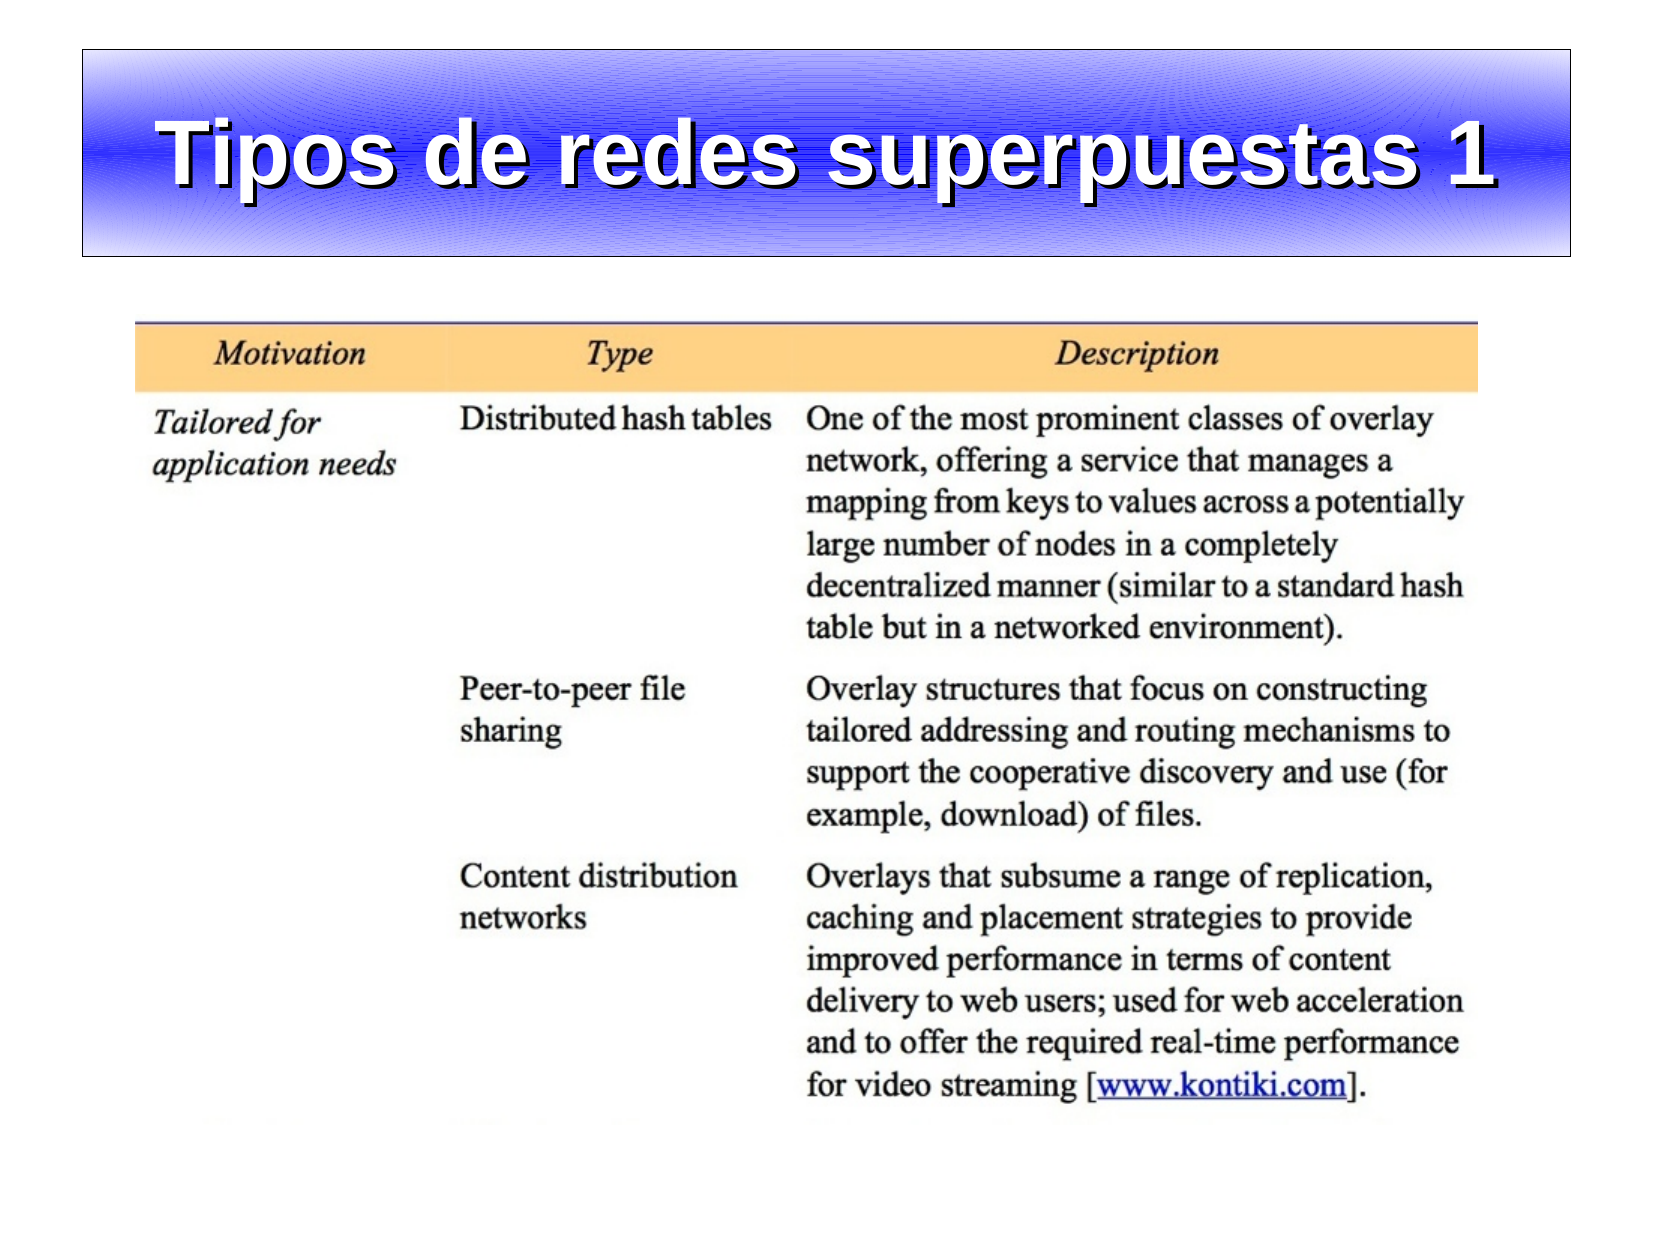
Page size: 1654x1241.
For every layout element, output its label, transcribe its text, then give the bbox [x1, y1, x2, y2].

title Tipos de redes superpuestas 1 [82, 49, 1571, 257]
picture [135, 314, 1478, 1126]
